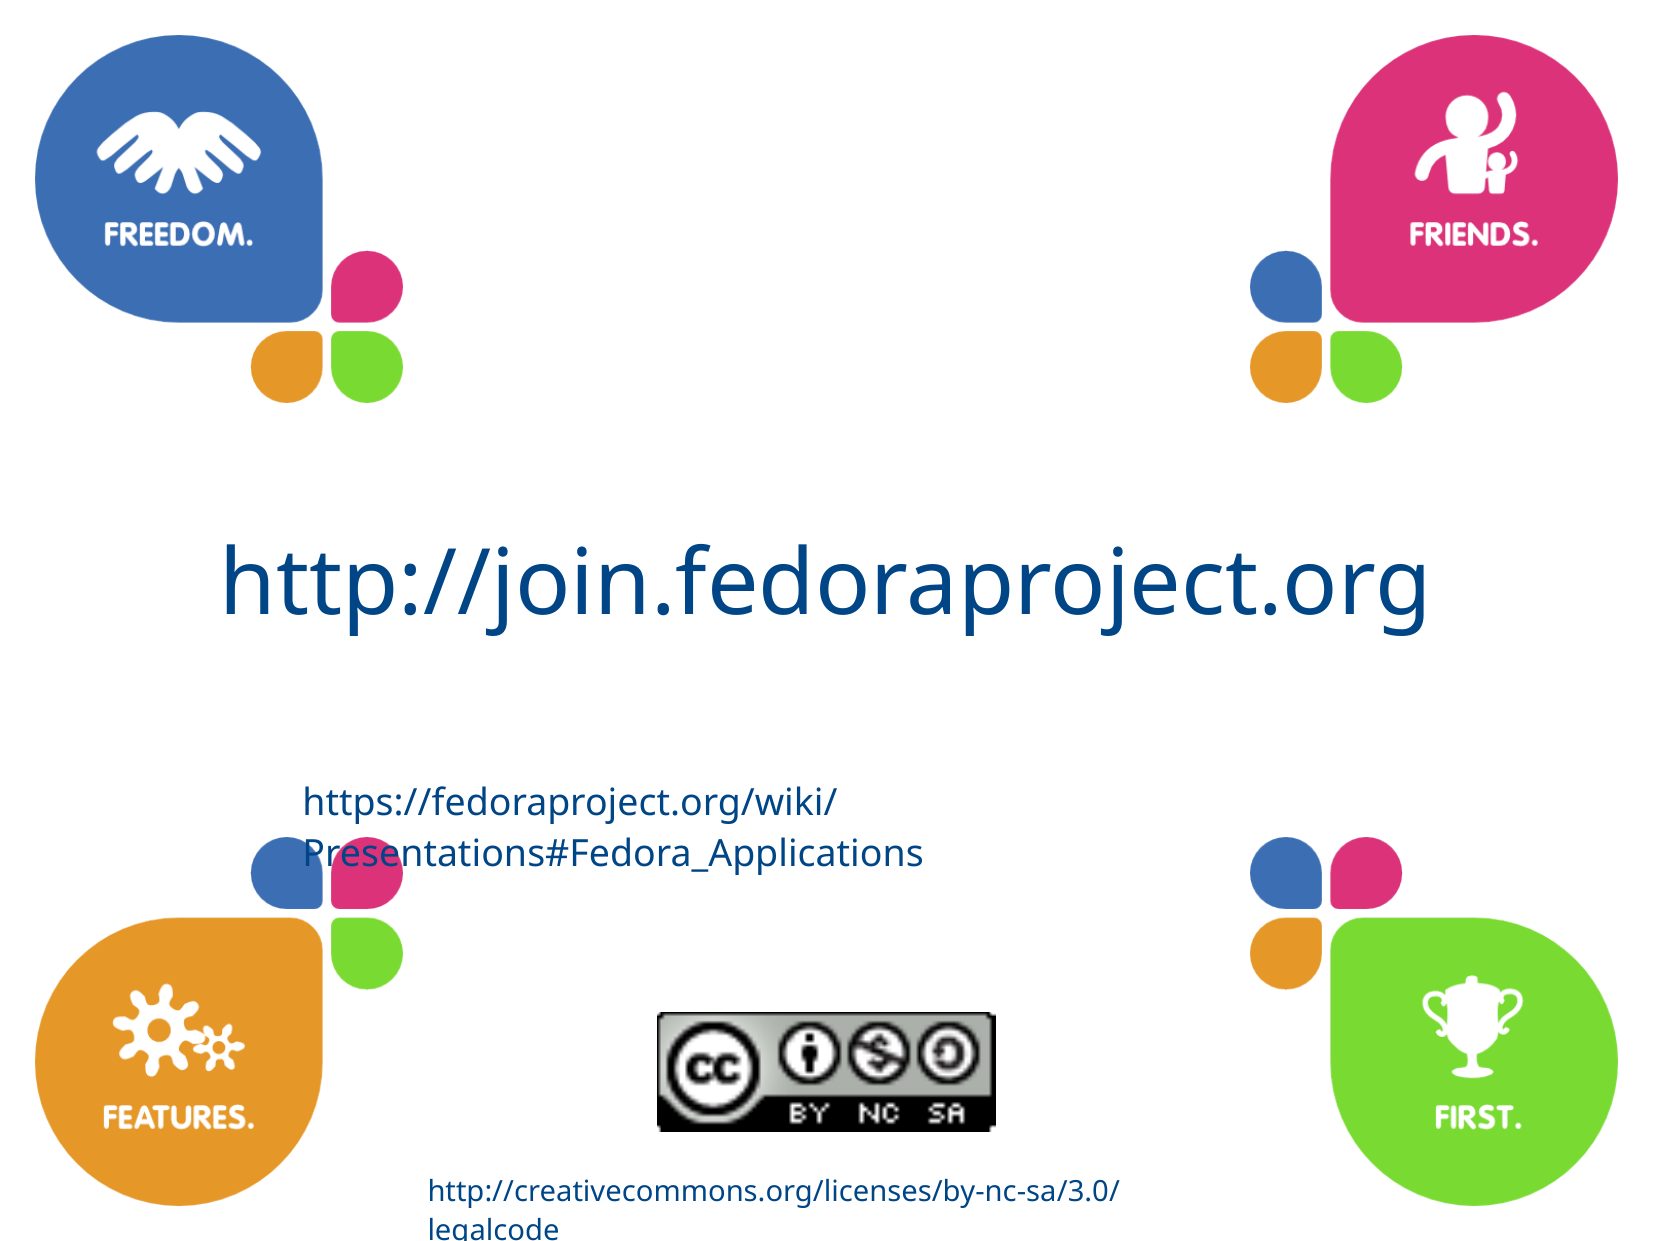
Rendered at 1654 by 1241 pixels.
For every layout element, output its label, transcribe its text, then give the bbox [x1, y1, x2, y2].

picture [657, 1012, 996, 1132]
picture [1250, 837, 1618, 1206]
picture [35, 35, 403, 403]
title http://join.fedoraproject.org [82, 56, 1571, 1102]
picture [35, 837, 403, 1206]
text_box https://fedoraproject.org/wiki/Presentations#Fedora_Applications [287, 768, 1388, 826]
text_box http://creativecommons.org/licenses/by-nc-sa/3.0/legalcode [412, 1162, 1241, 1220]
picture [1250, 35, 1618, 403]
